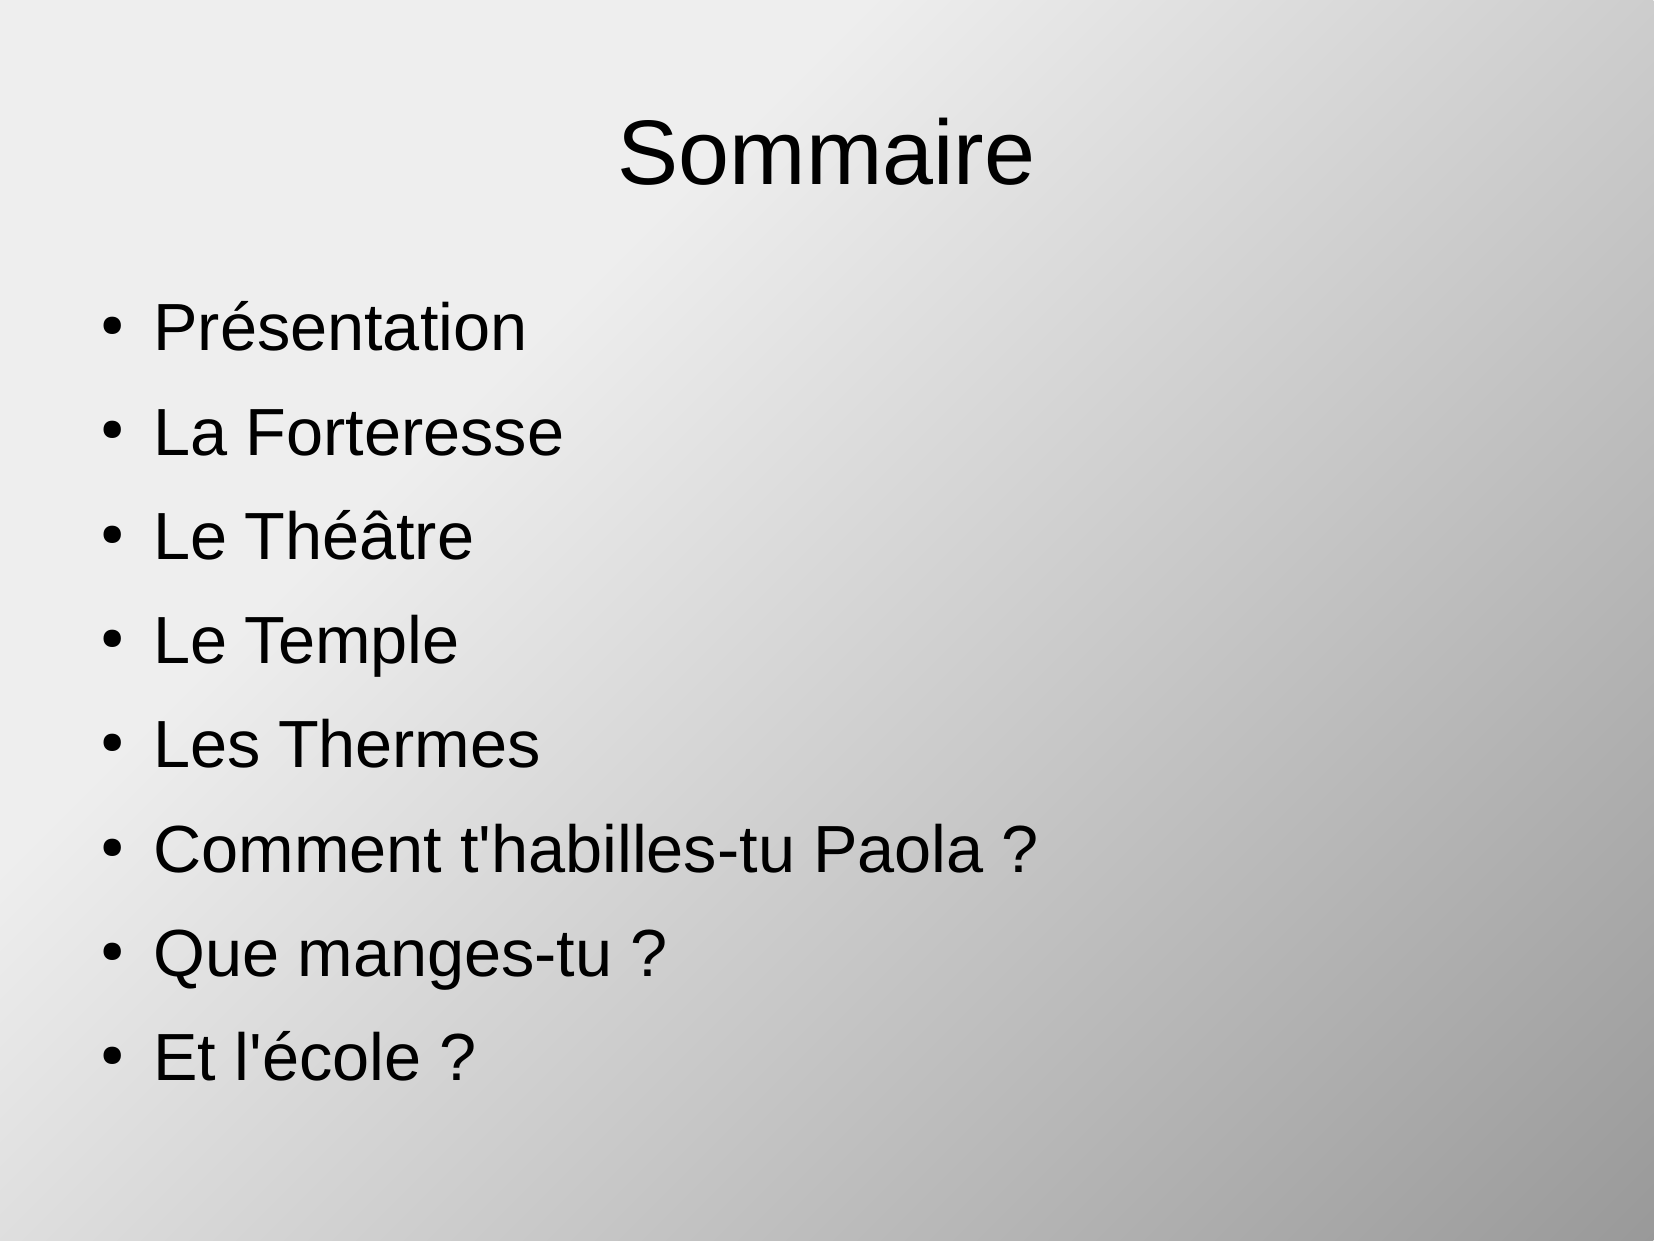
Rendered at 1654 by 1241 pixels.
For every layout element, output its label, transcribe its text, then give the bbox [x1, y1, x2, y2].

list Présentation La Forteresse Le Théâtre Le Temple Les Thermes Comment t'habilles-tu Paola ? Que manges-tu ? Et l'école ? [82, 290, 1571, 1010]
title Sommaire [82, 49, 1571, 257]
